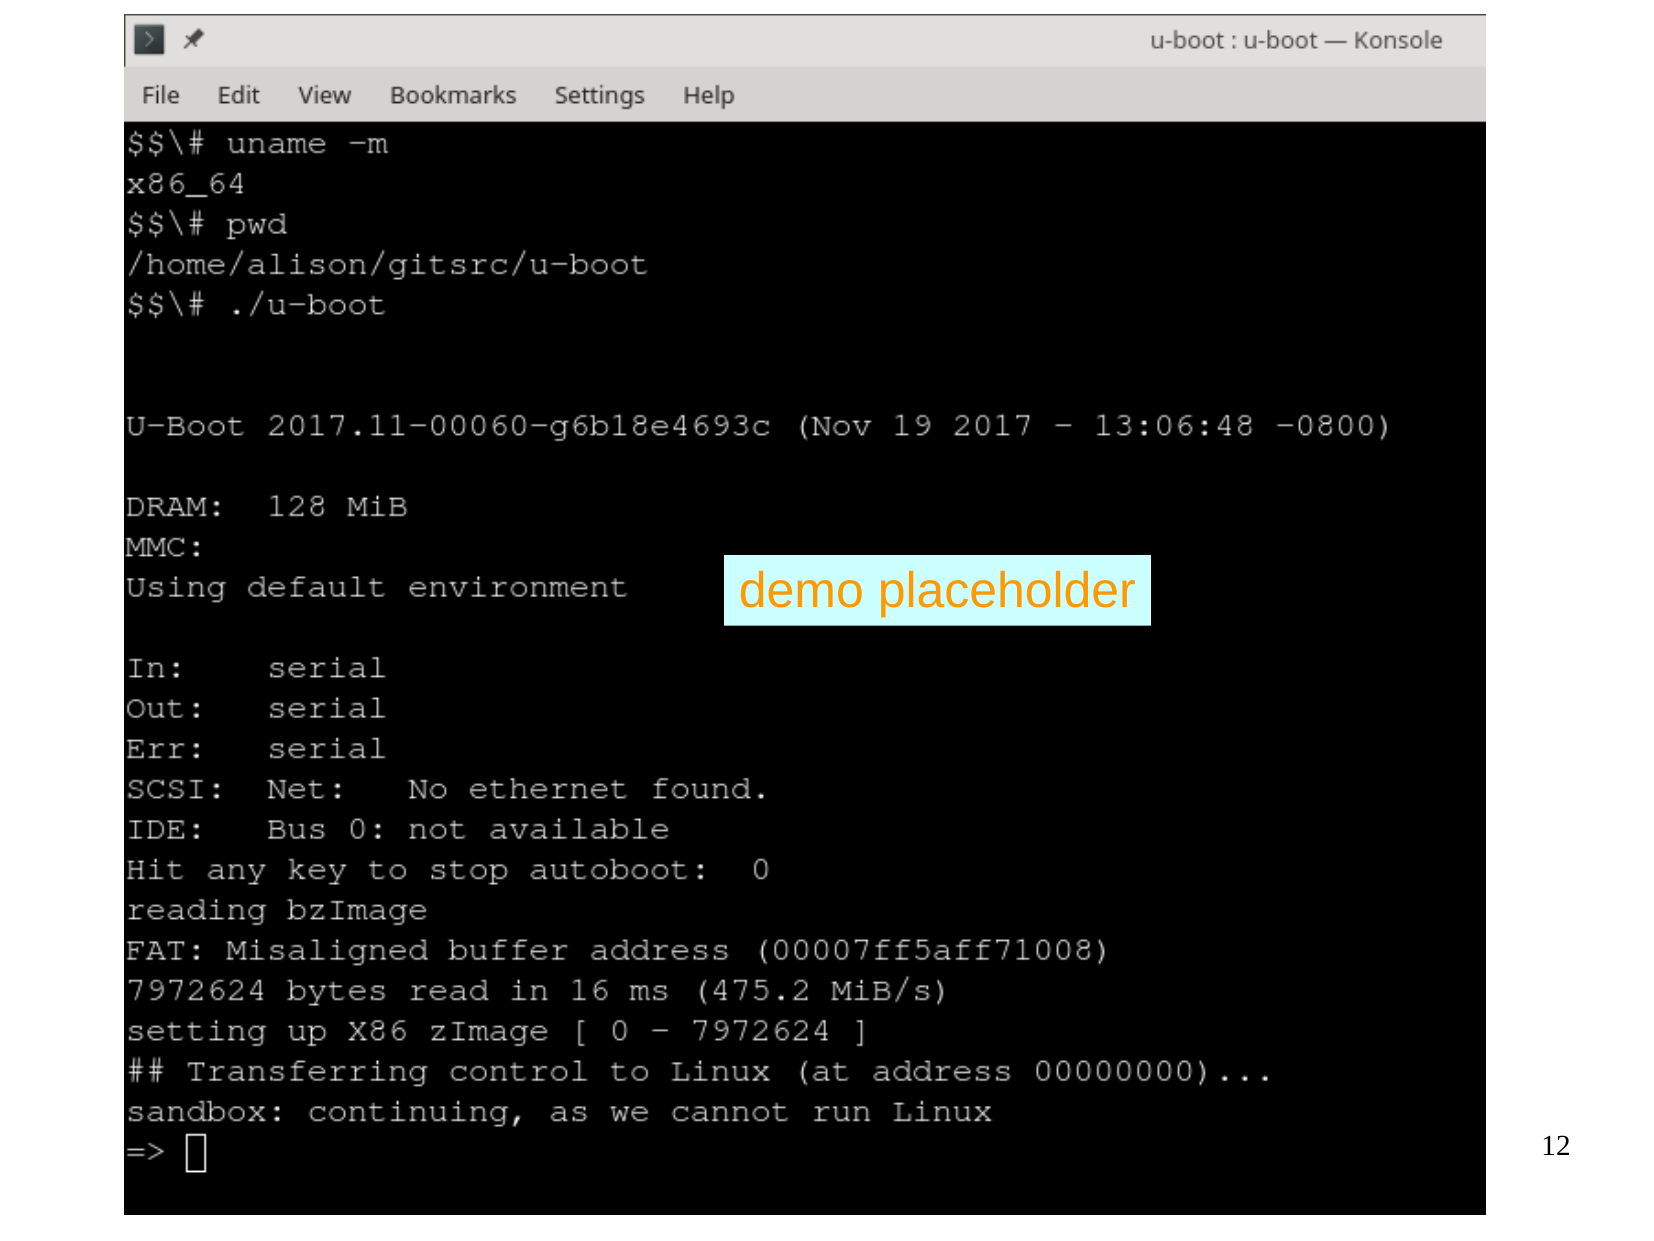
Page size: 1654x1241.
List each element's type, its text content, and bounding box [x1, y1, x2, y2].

picture [124, 14, 1486, 1216]
text_box demo placeholder [724, 555, 1151, 617]
